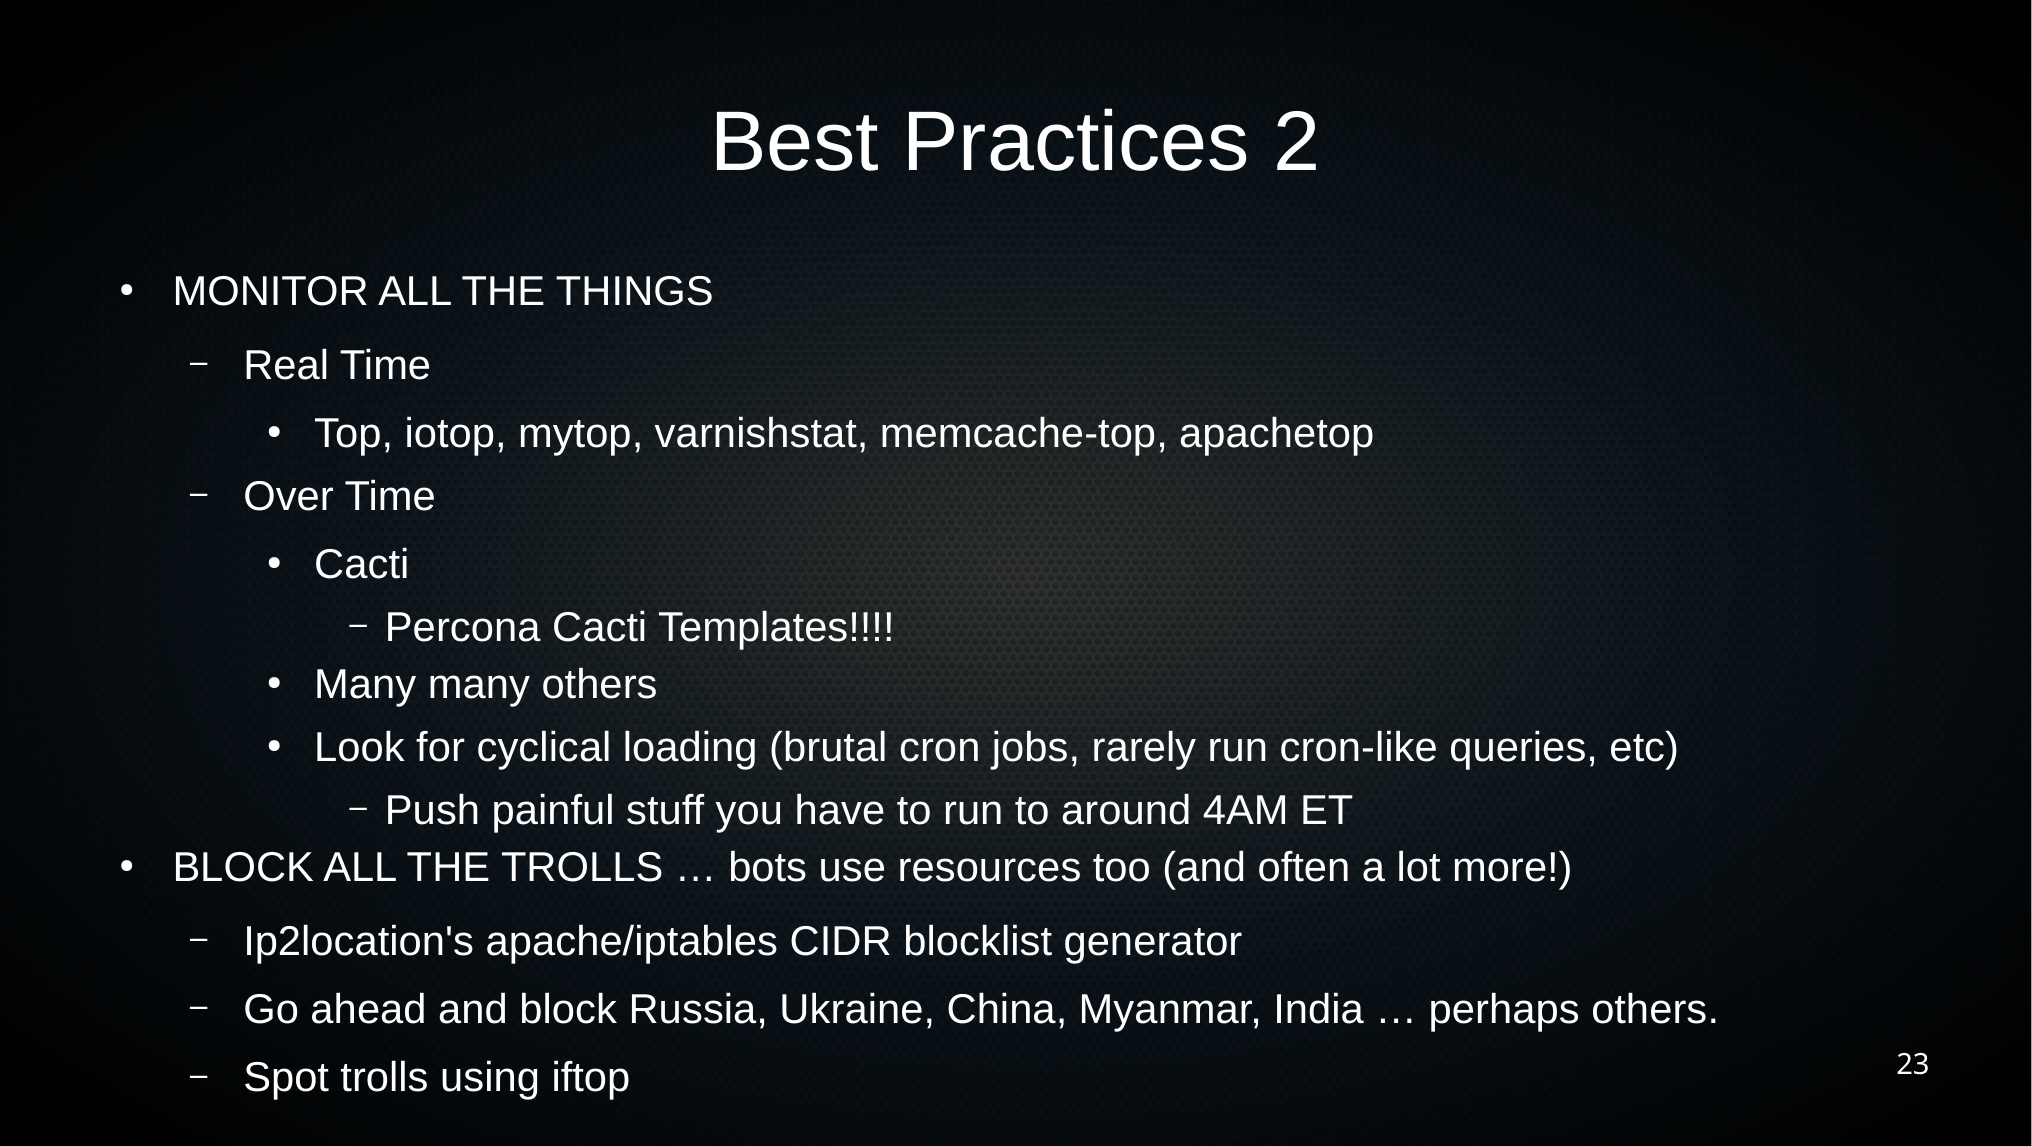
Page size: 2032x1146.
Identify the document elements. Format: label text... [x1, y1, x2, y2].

title Best Practices 2 [101, 45, 1930, 237]
list MONITOR ALL THE THINGS Real Time Top, iotop, mytop, varnishstat, memcache-top, apachetop Over Time Cacti Percona Cacti Templates!!!! Many many others Look for cyclical loading (brutal cron jobs, rarely run cron-like queries, etc) Push painful stuff you have to run to around 4AM ET BLOCK ALL THE TROLLS … bots use resources too (and often a lot more!) Ip2location's apache/iptables CIDR blocklist generator Go ahead and block Russia, Ukraine, China, Myanmar, India … perhaps others. Spot trolls using iftop [101, 268, 1890, 1025]
picture [0, 0, 2032, 1146]
